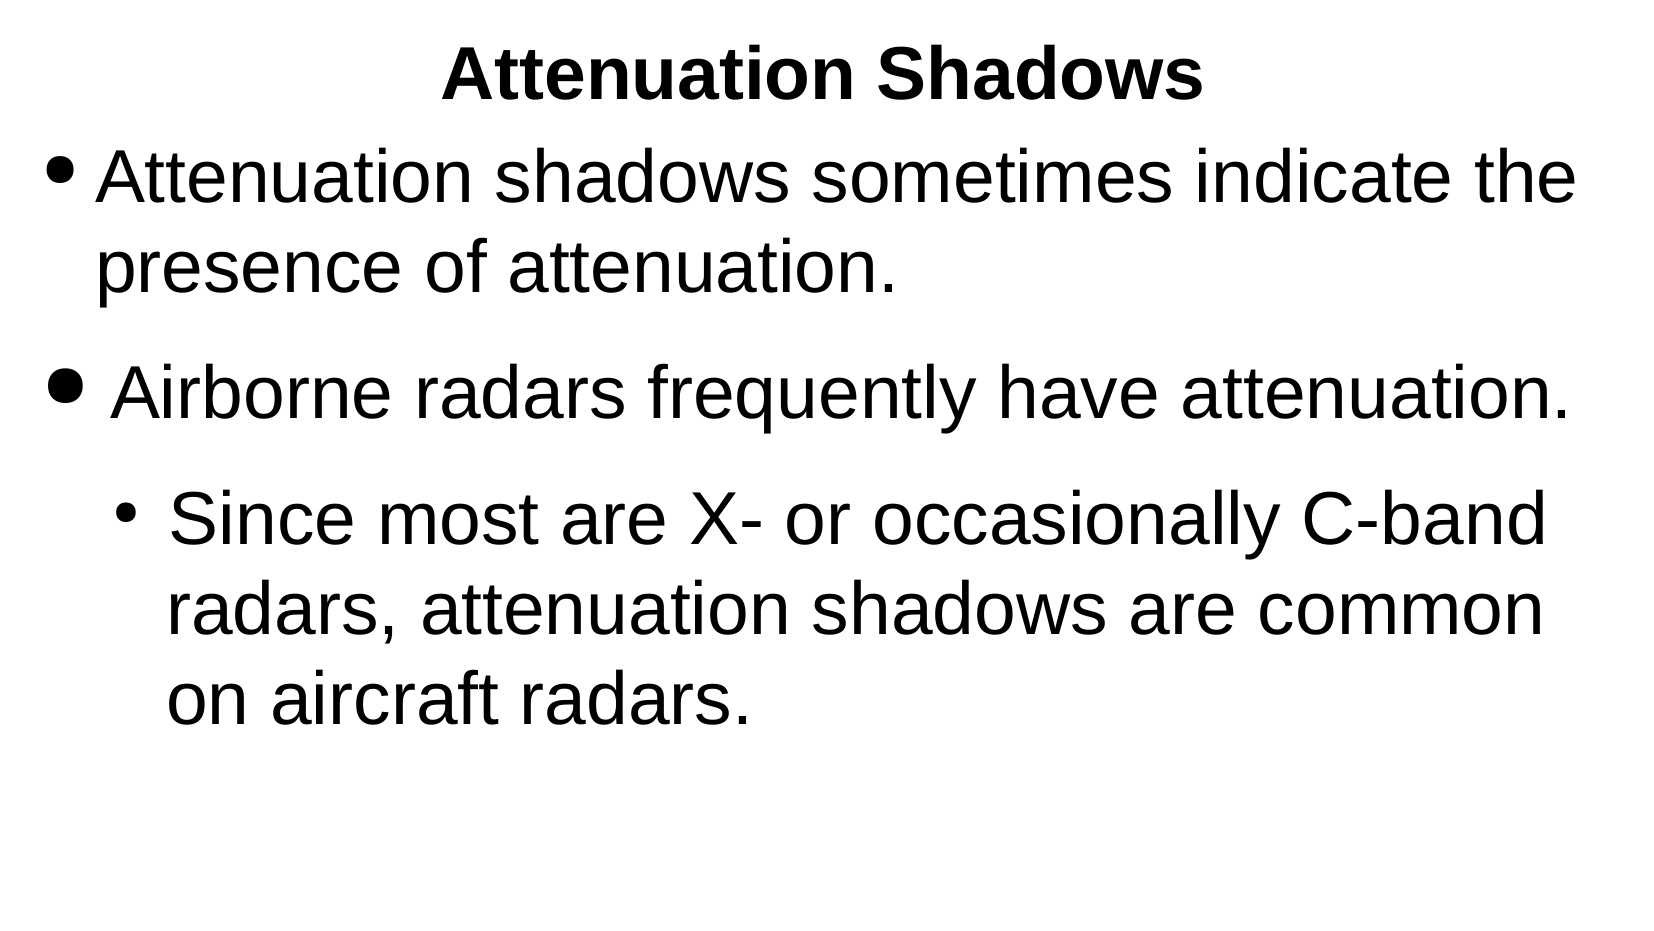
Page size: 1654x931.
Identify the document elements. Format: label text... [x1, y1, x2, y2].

title Attenuation Shadows [0, 5, 1651, 133]
text_box Attenuation shadows sometimes indicate the presence of attenuation. Airborne radars frequently have attenuation. Since most are X- or occasionally C-band radars, attenuation shadows are common on aircraft radars. [19, 120, 1636, 748]
